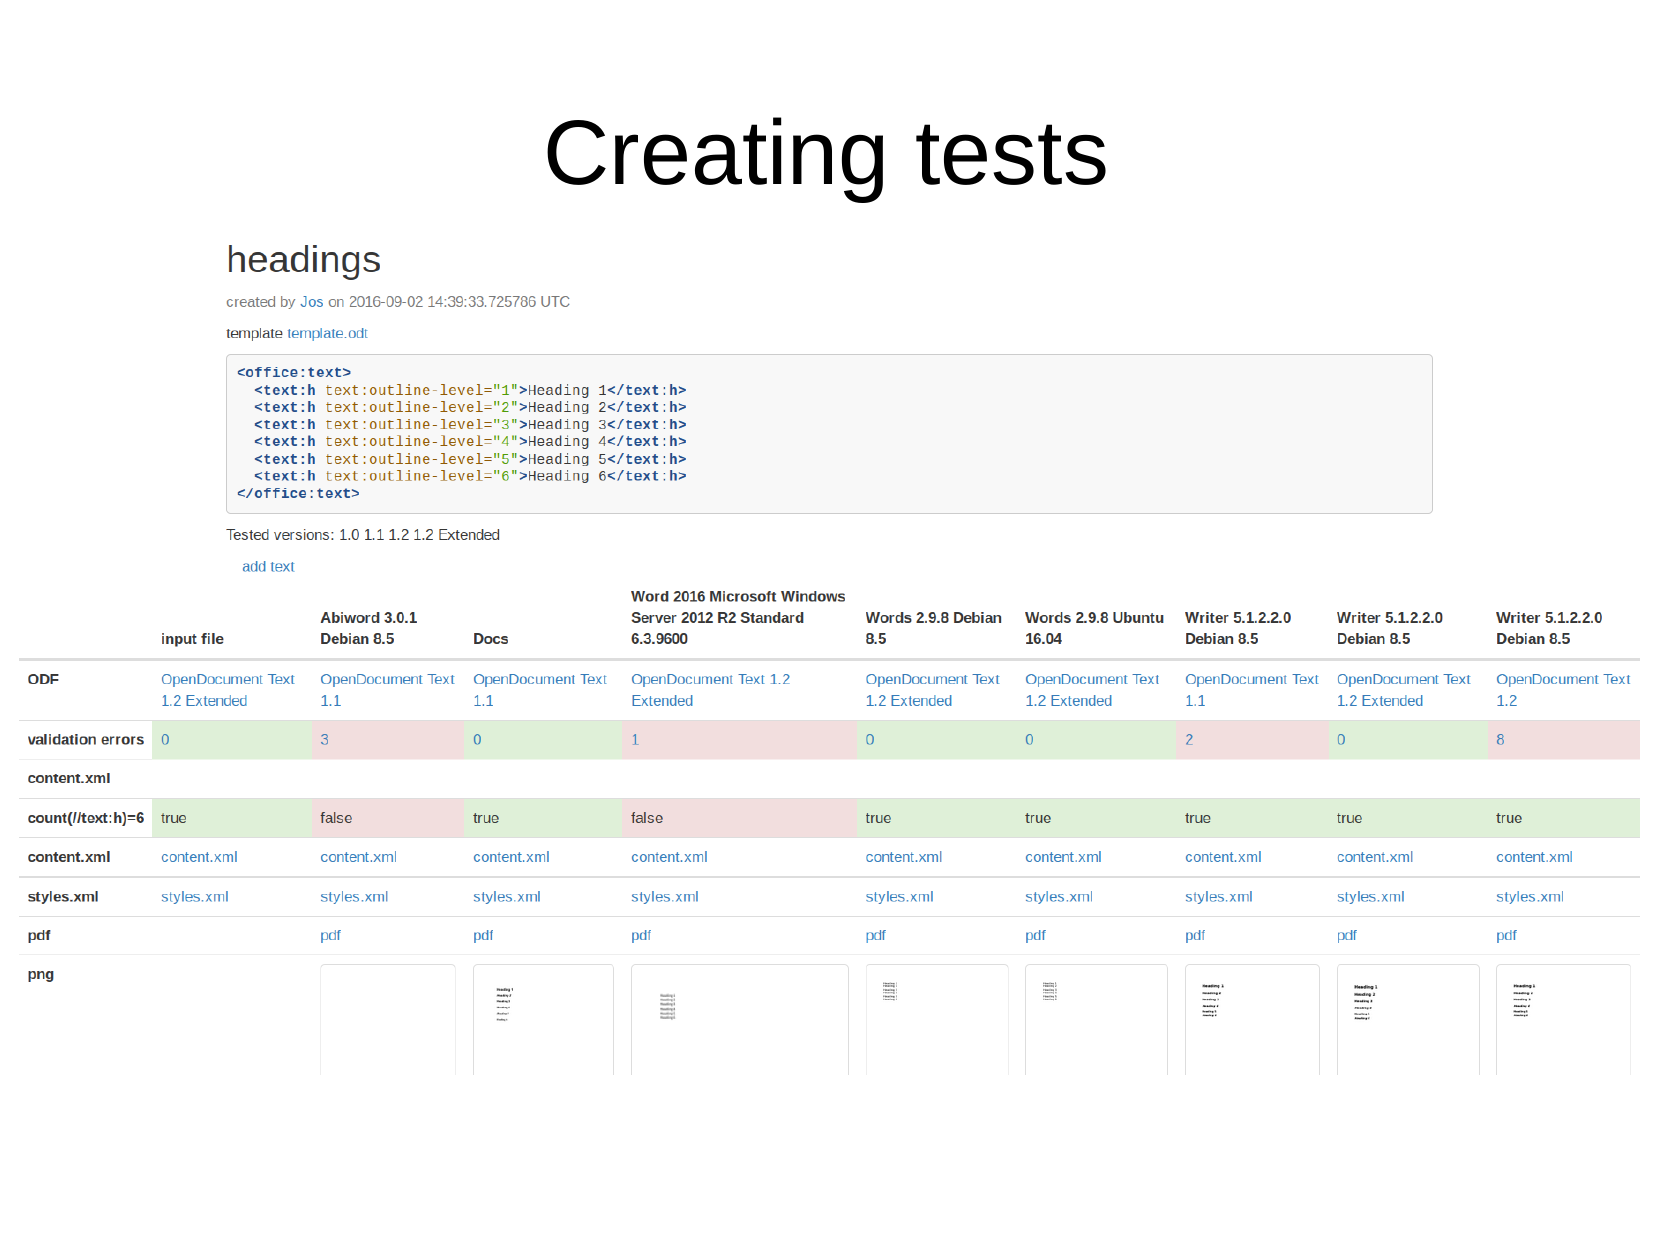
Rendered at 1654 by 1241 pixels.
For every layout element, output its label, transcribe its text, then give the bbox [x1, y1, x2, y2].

picture [6, 225, 1645, 1075]
title Creating tests [82, 49, 1571, 225]
